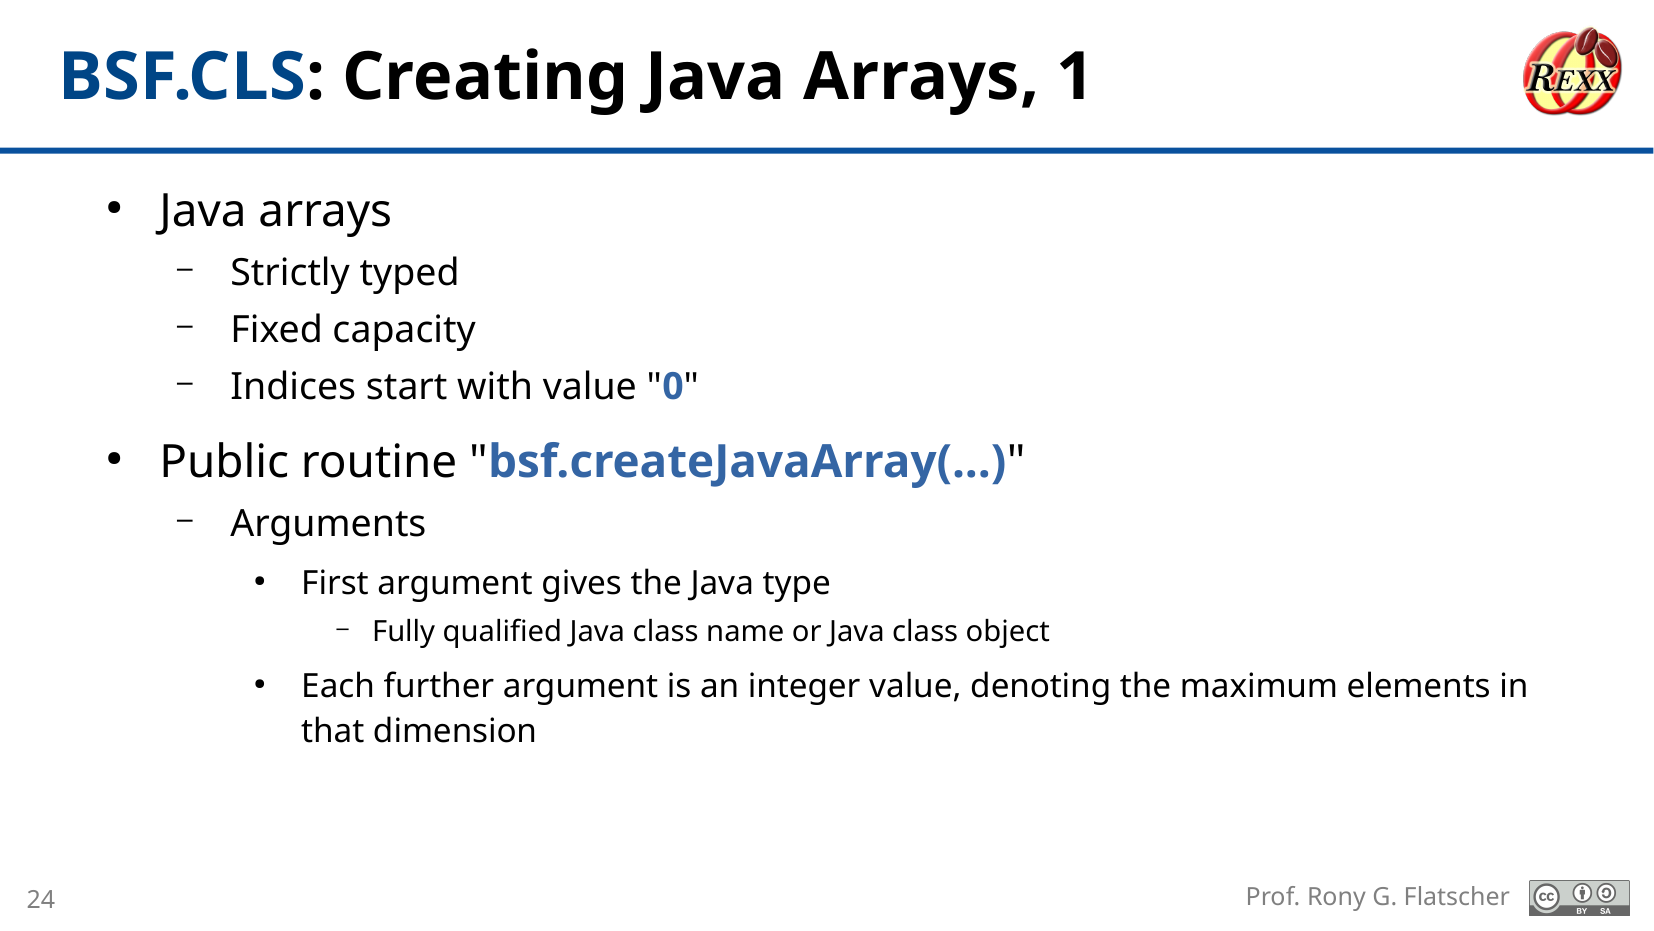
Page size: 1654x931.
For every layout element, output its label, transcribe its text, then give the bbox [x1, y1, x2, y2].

list Java arrays Strictly typed Fixed capacity Indices start with value "0" Public routine "bsf.createJavaArray(...)" Arguments First argument gives the Java type Fully qualified Java class name or Java class object Each further argument is an integer value, denoting the maximum elements in that dimension [88, 177, 1577, 857]
title BSF.CLS: Creating Java Arrays, 1 [0, 0, 1625, 148]
